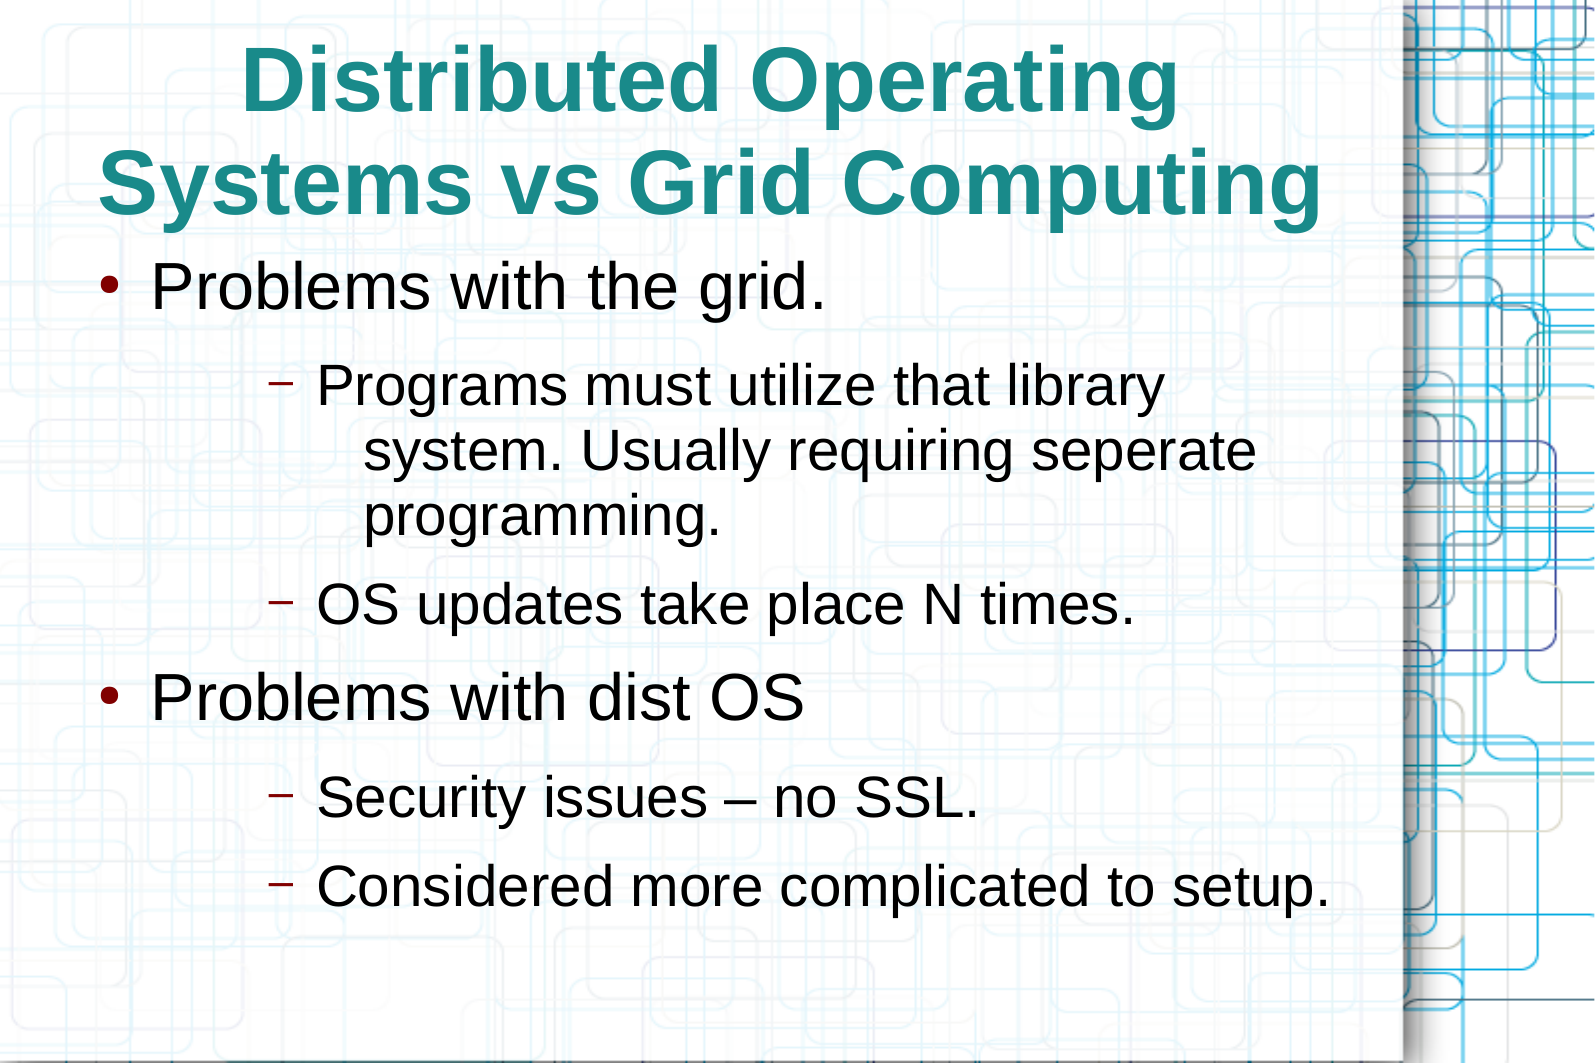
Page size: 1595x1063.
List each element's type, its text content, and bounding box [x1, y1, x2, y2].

title Distributed Operating Systems vs Grid Computing [56, 28, 1367, 234]
picture [0, 0, 1595, 1063]
list Problems with the grid. Programs must utilize that library system. Usually requiring seperate programming. OS updates take place N times. Problems with dist OS Security issues – no SSL. Considered more complicated to setup. [79, 248, 1367, 1063]
